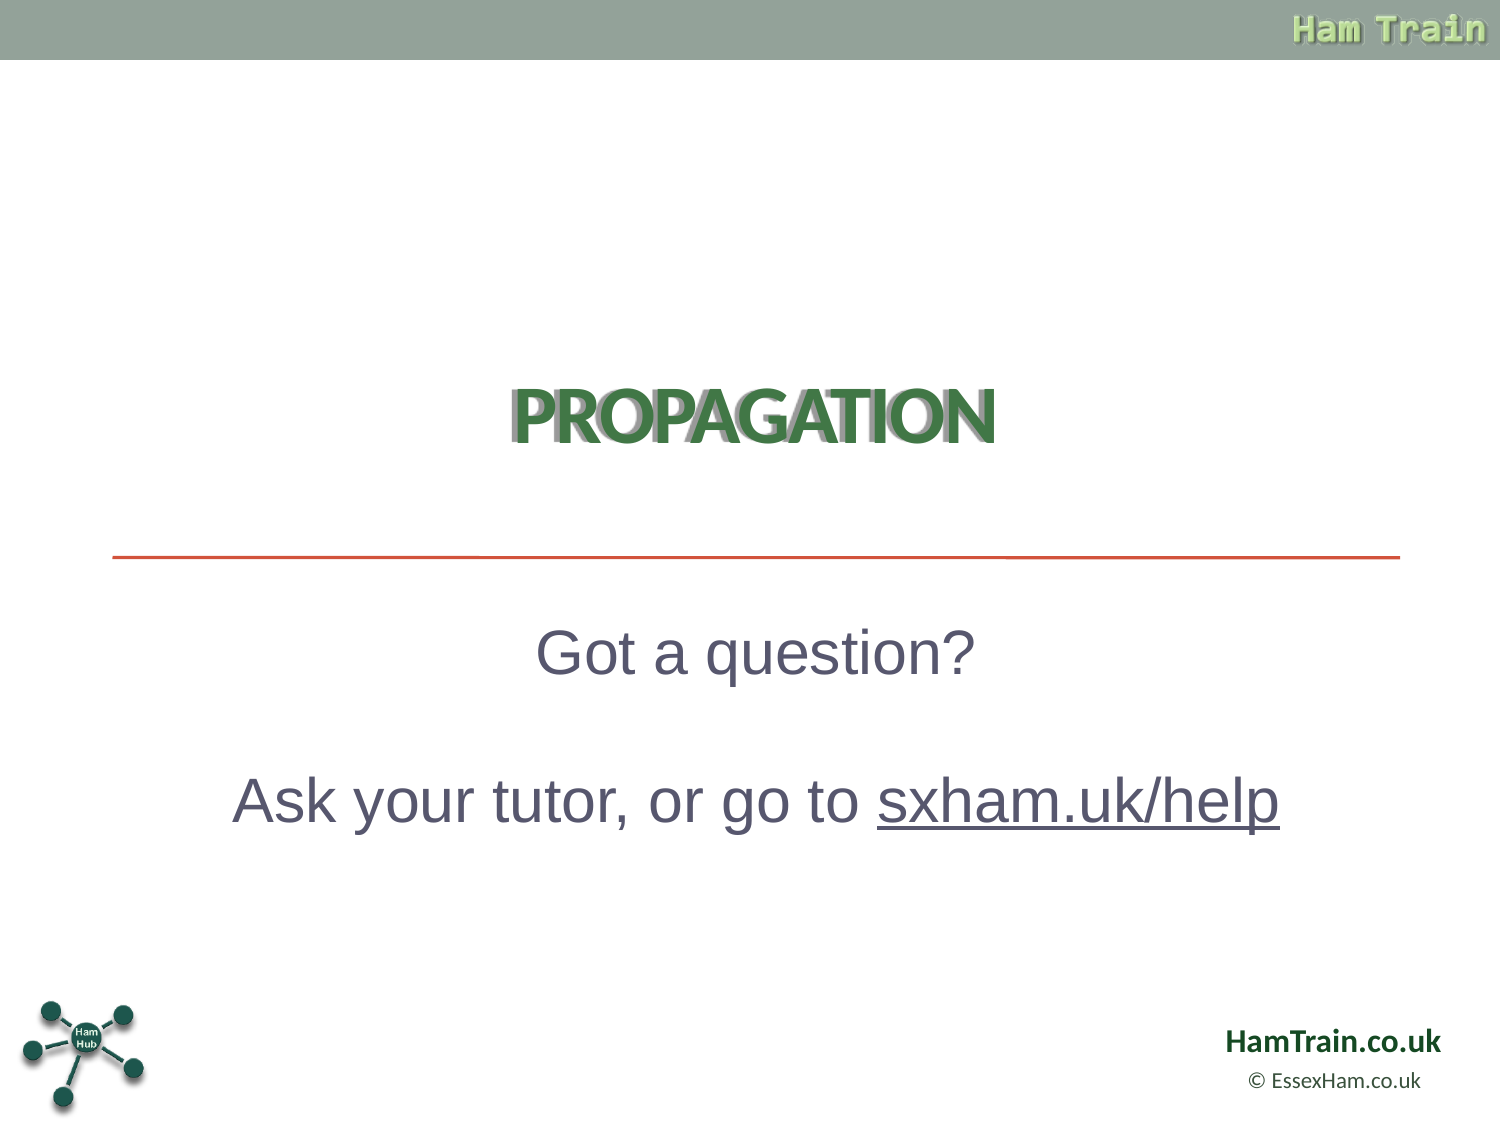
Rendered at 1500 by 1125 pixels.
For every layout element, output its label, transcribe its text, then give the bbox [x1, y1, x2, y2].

subtitle Got a question? Ask your tutor, or go to sxham.uk/help [88, 556, 1424, 844]
title Propagation [112, 224, 1401, 469]
picture [17, 987, 149, 1120]
text_box © EssexHam.co.uk [1232, 1059, 1437, 1101]
text_box HamTrain.co.uk [1211, 1011, 1457, 1066]
